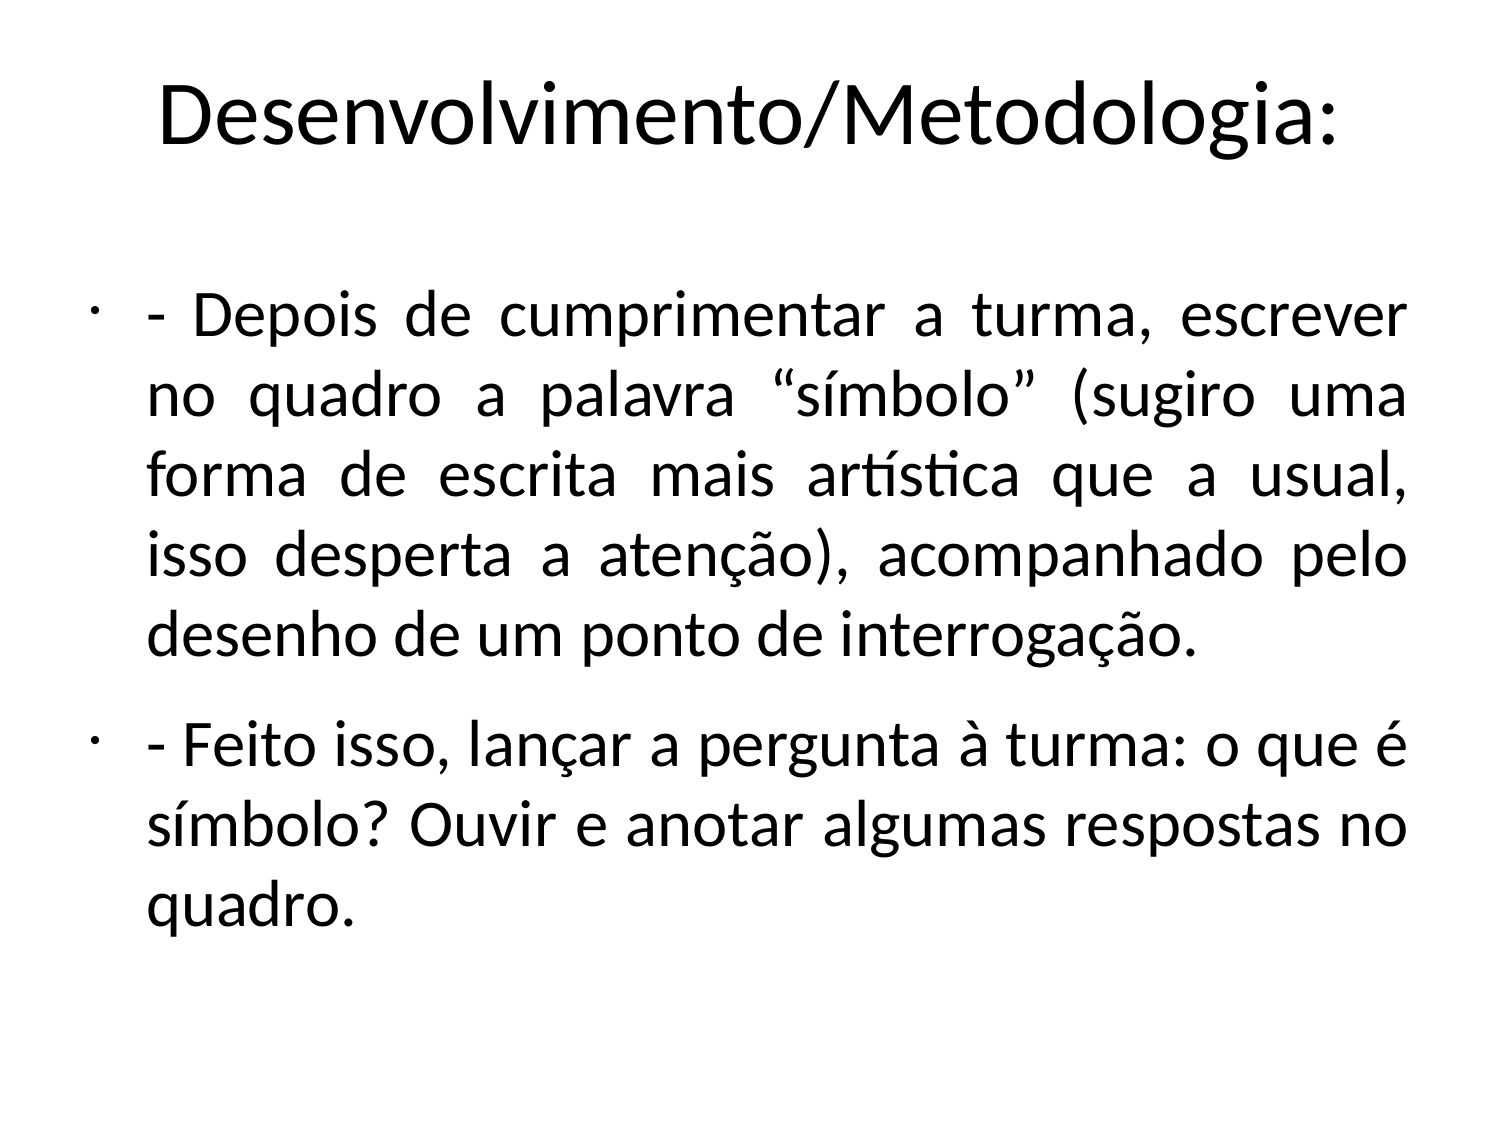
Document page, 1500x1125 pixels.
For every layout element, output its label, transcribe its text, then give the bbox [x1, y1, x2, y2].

title Desenvolvimento/Metodologia: [75, 45, 1425, 233]
list - Depois de cumprimentar a turma, escrever no quadro a palavra “símbolo” (sugiro uma forma de escrita mais artística que a usual, isso desperta a atenção), acompanhado pelo desenho de um ponto de interrogação. - Feito isso, lançar a pergunta à turma: o que é símbolo? Ouvir e anotar algumas respostas no quadro. [75, 262, 1425, 1005]
